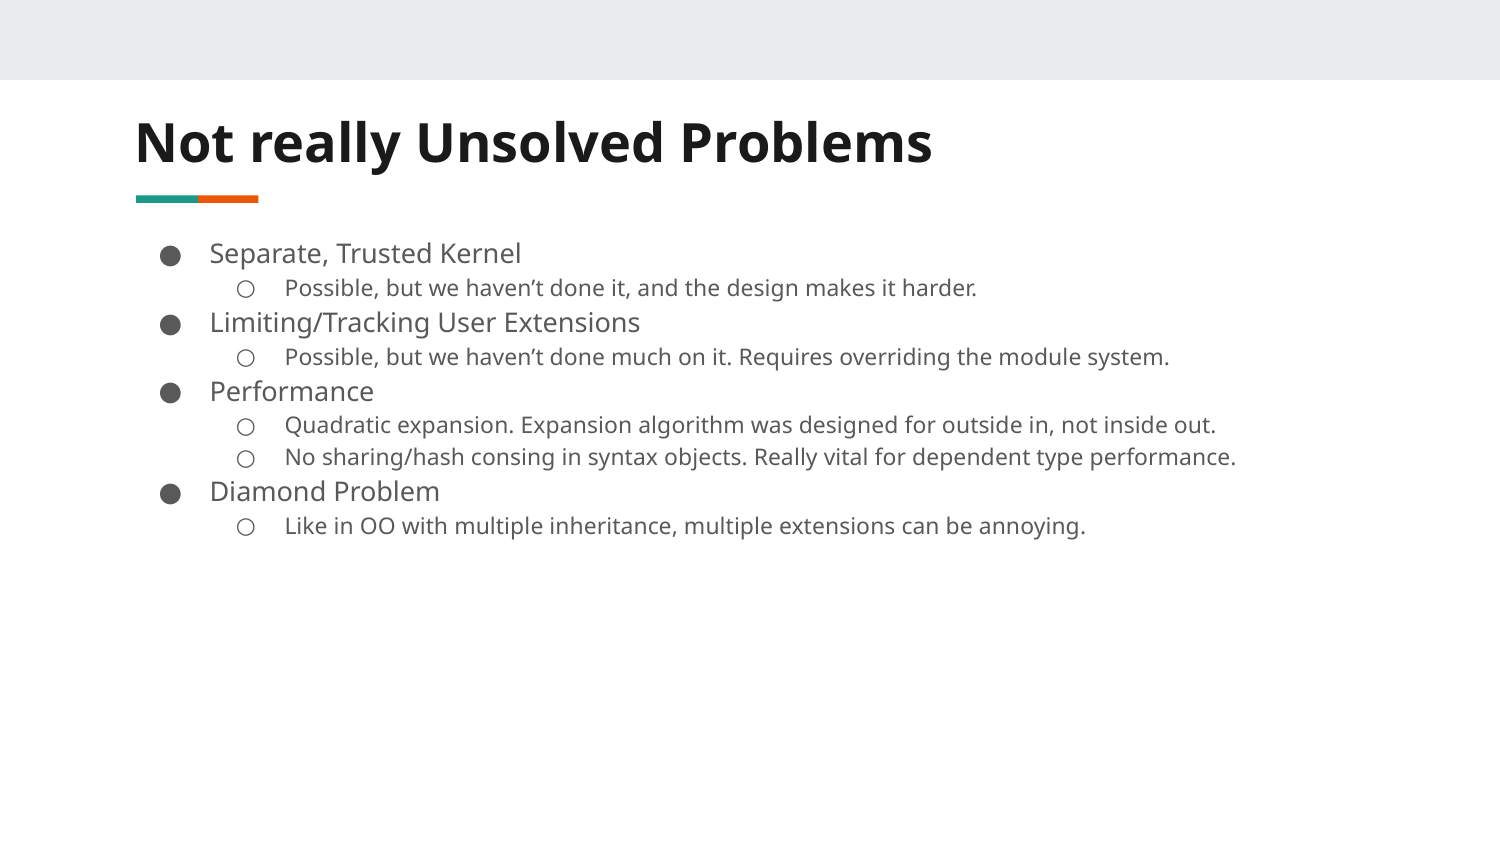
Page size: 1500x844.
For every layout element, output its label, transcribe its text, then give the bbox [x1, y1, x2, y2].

list Separate, Trusted Kernel Possible, but we haven’t done it, and the design makes it harder. Limiting/Tracking User Extensions Possible, but we haven’t done much on it. Requires overriding the module system. Performance Quadratic expansion. Expansion algorithm was designed for outside in, not inside out. No sharing/hash consing in syntax objects. Really vital for dependent type performance. Diamond Problem Like in OO with multiple inheritance, multiple extensions can be annoying. [119, 216, 1381, 712]
title Not really Unsolved Problems [119, 93, 1381, 182]
